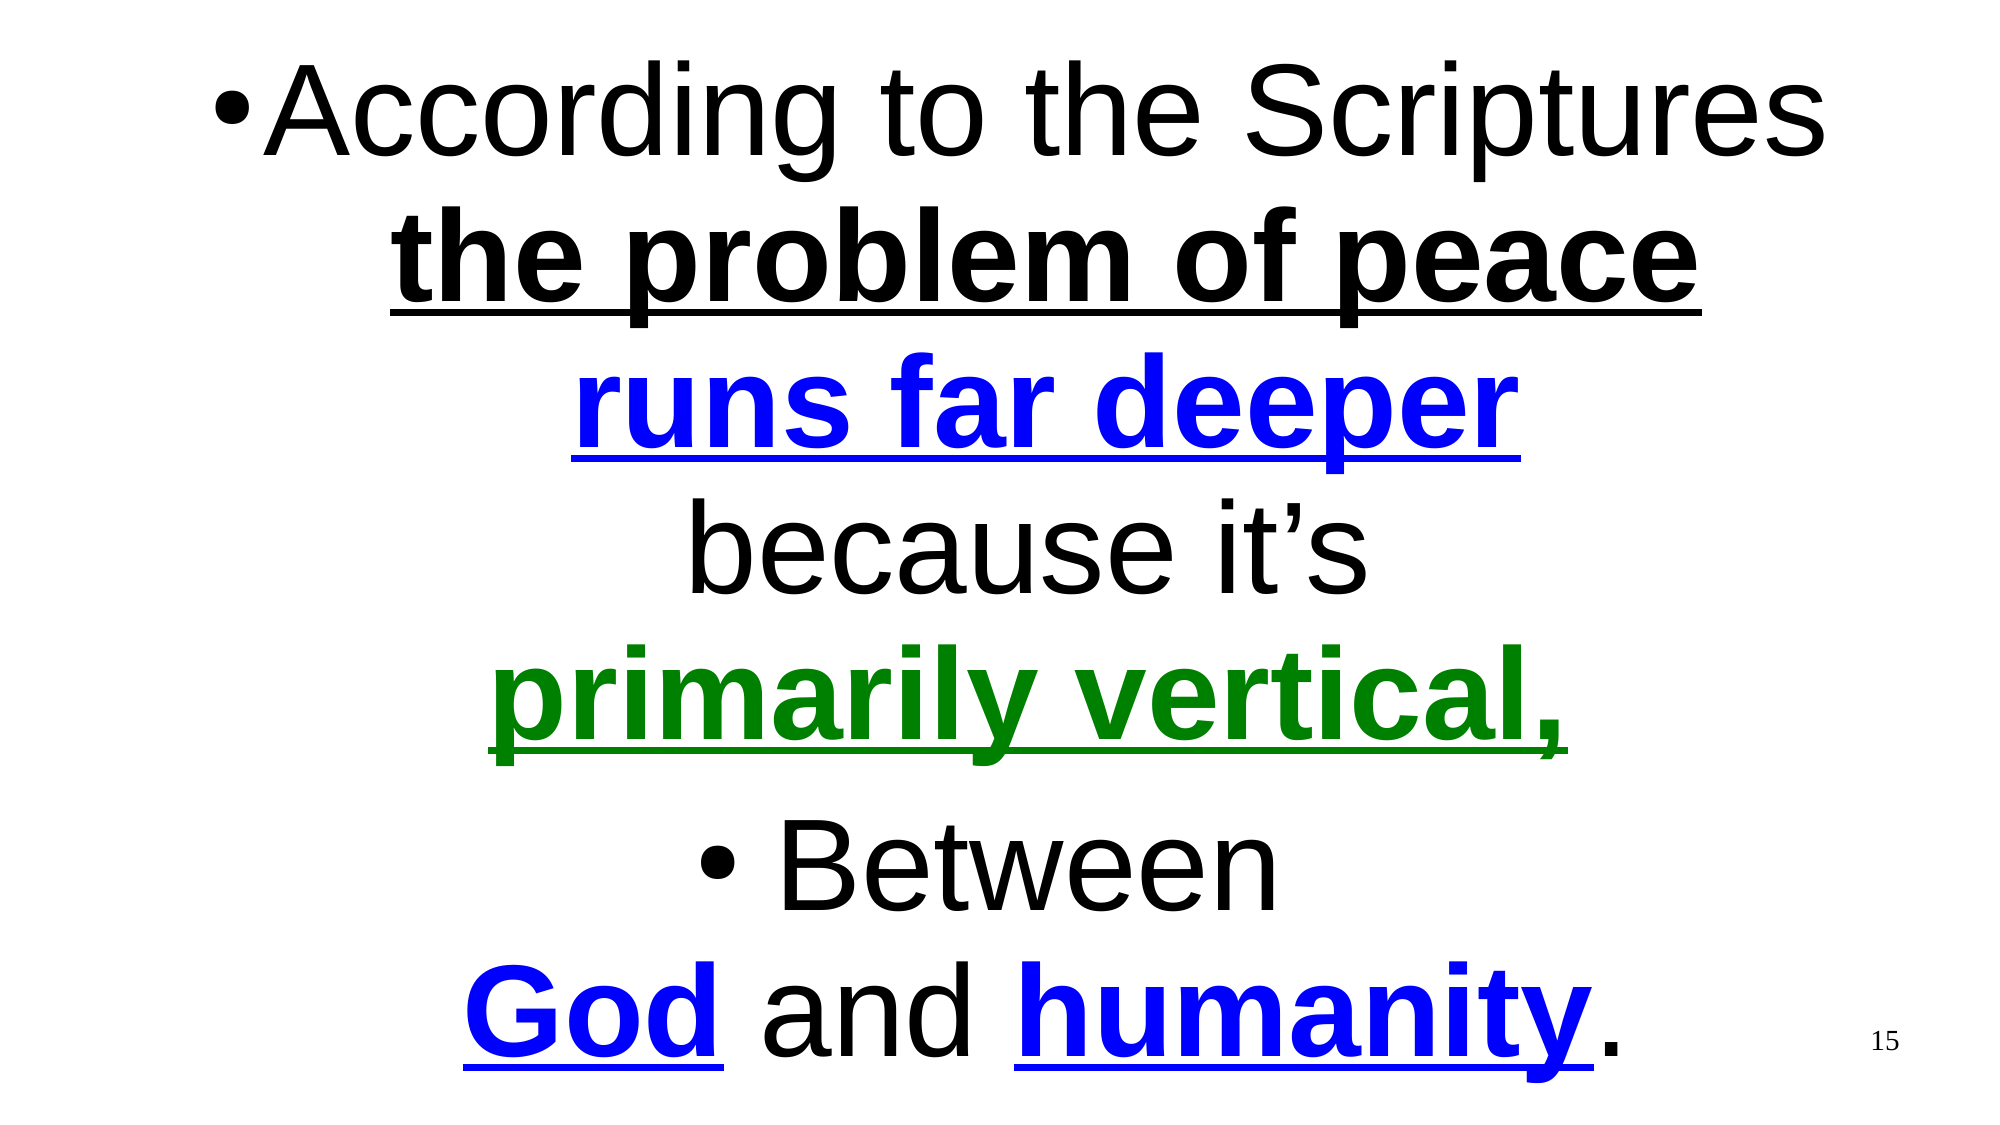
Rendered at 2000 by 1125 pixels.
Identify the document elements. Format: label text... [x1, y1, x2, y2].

list According to the Scriptures the problem of peace runs far deeper because it’s primarily vertical, Between God and humanity. [37, 37, 1988, 1088]
